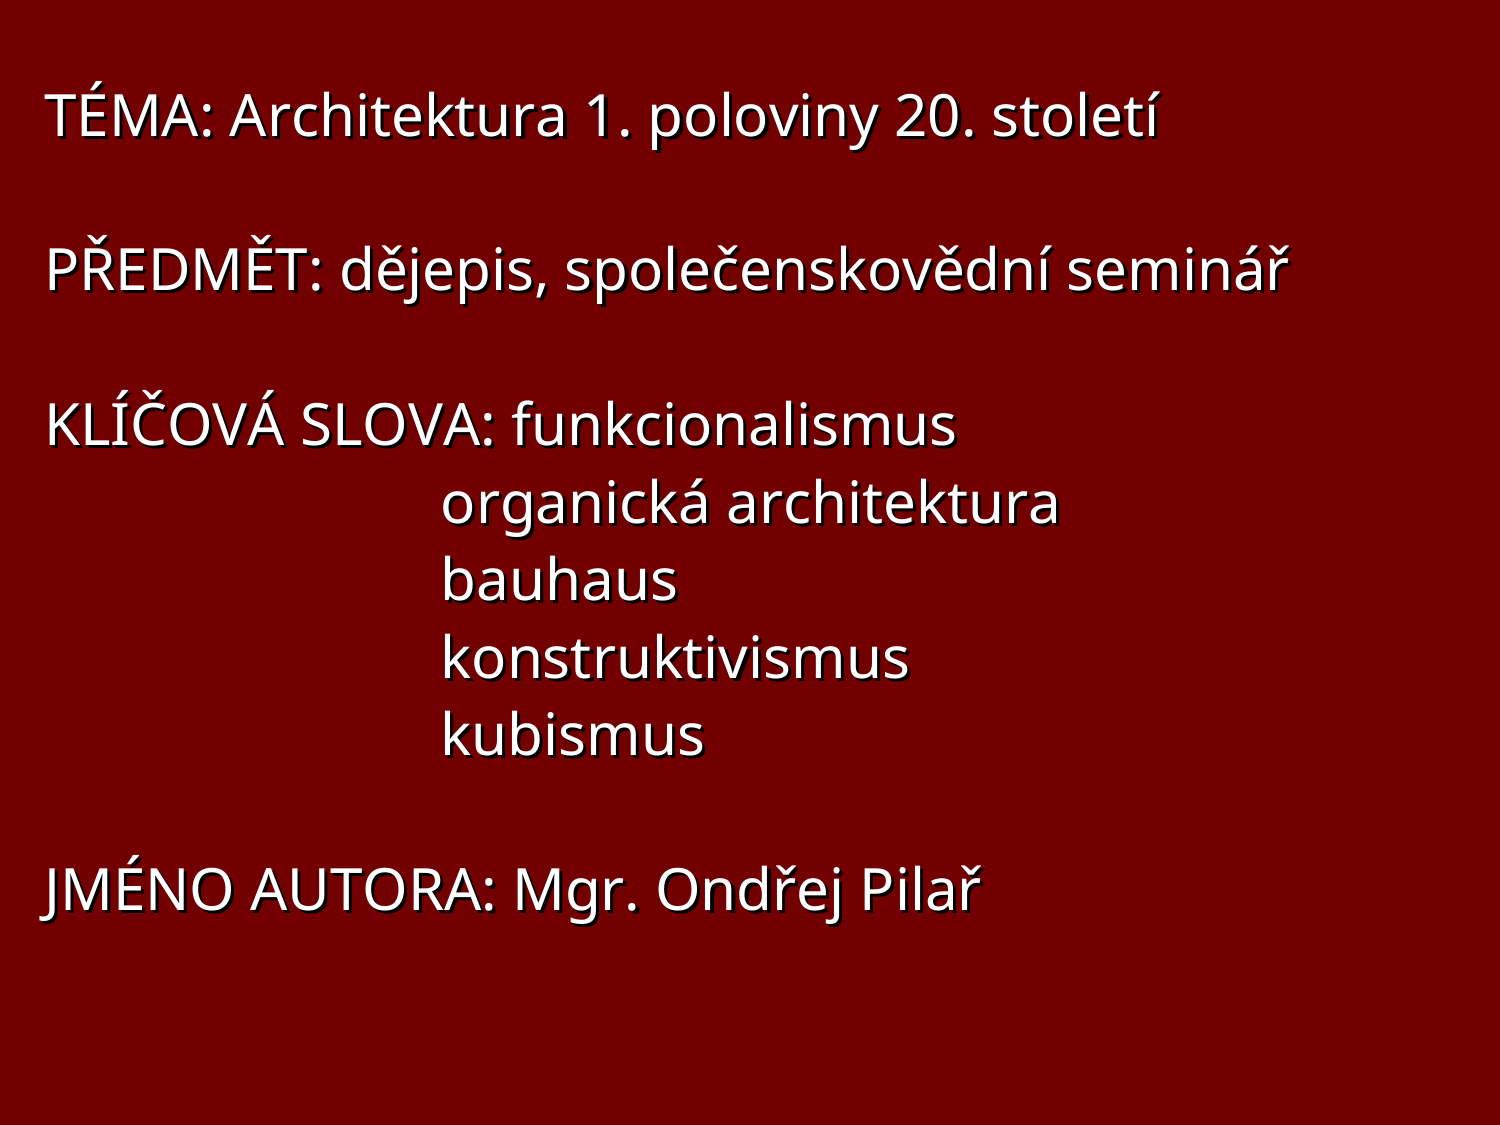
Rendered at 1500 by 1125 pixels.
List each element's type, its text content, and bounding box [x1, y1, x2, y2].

list TÉMA: Architektura 1. poloviny 20. století PŘEDMĚT: dějepis, společenskovědní seminář KLÍČOVÁ SLOVA: funkcionalismus organická architektura bauhaus konstruktivismus kubismus JMÉNO AUTORA: Mgr. Ondřej Pilař [29, 78, 1471, 1009]
